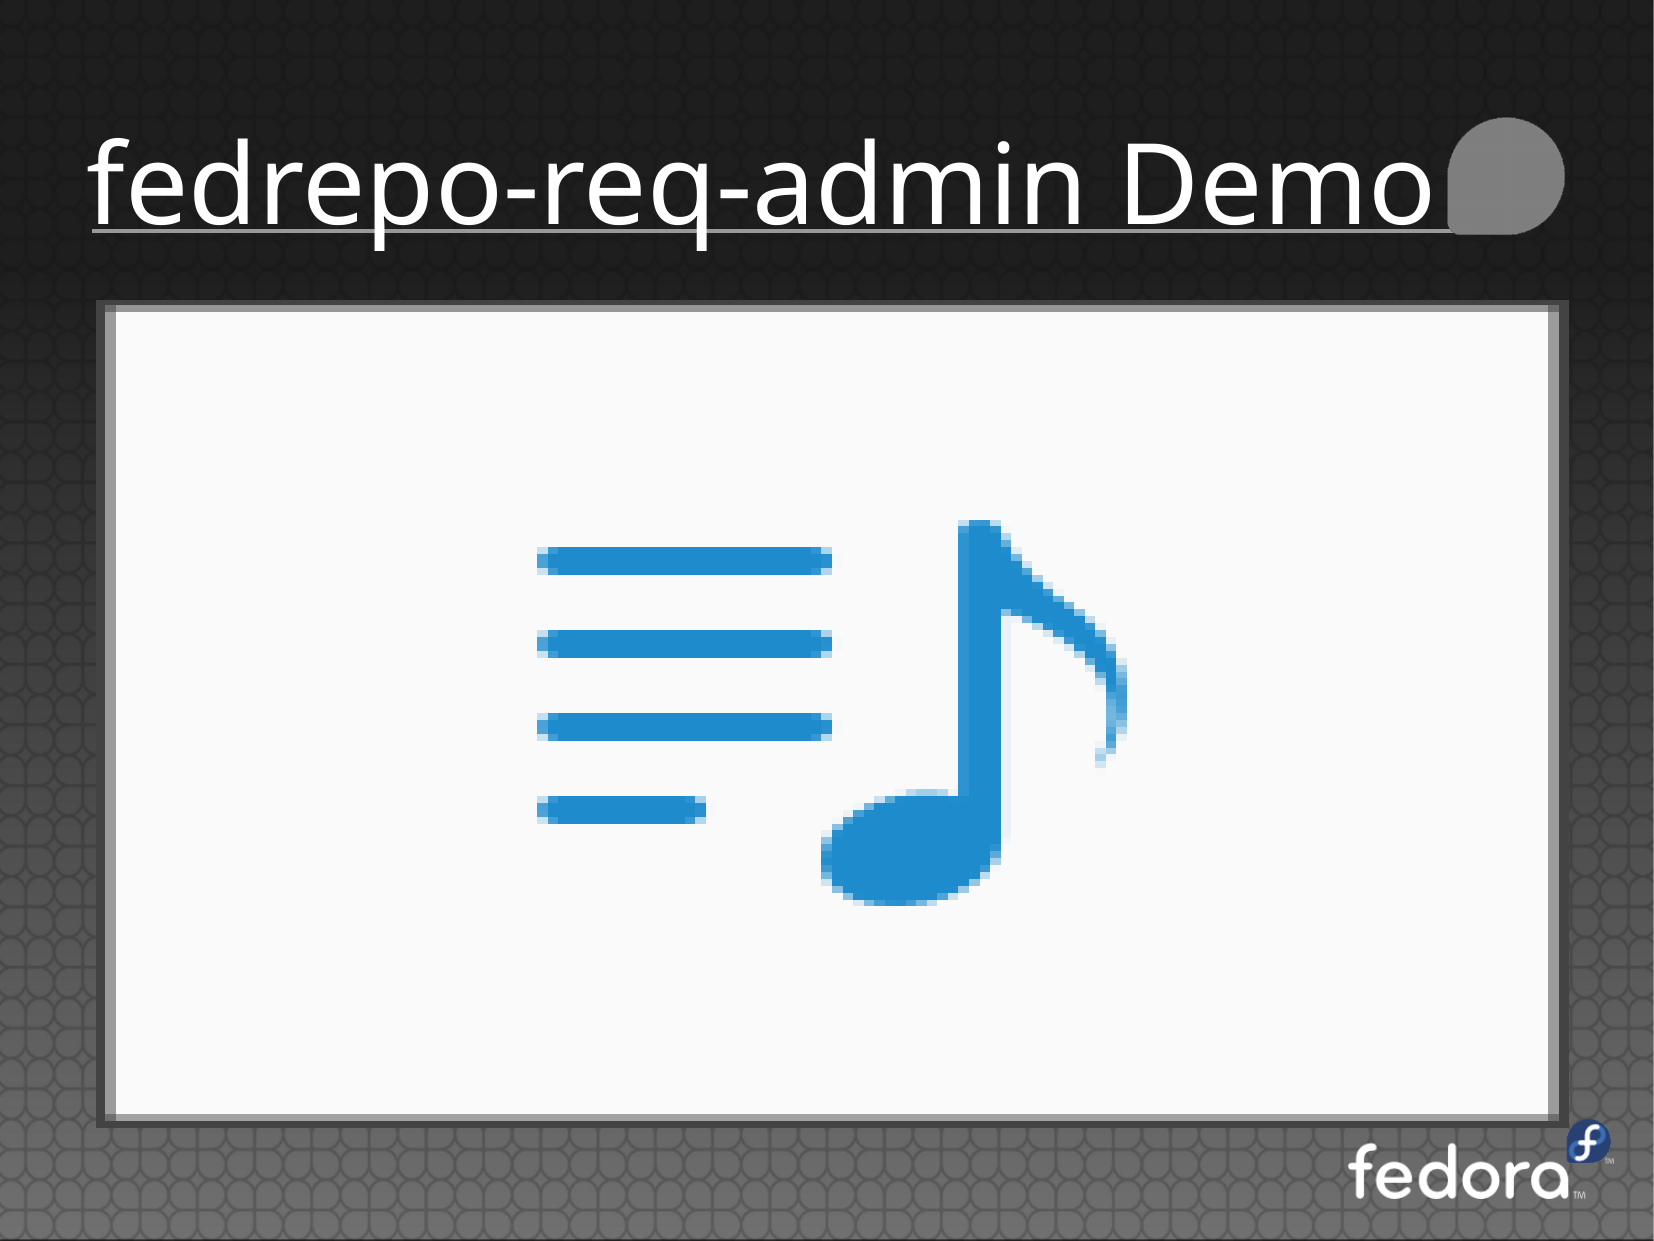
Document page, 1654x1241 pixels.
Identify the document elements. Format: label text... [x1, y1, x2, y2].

text_box [95, 298, 1571, 1129]
picture [0, 0, 1654, 1241]
title fedrepo-req-admin Demo [86, 112, 1576, 249]
